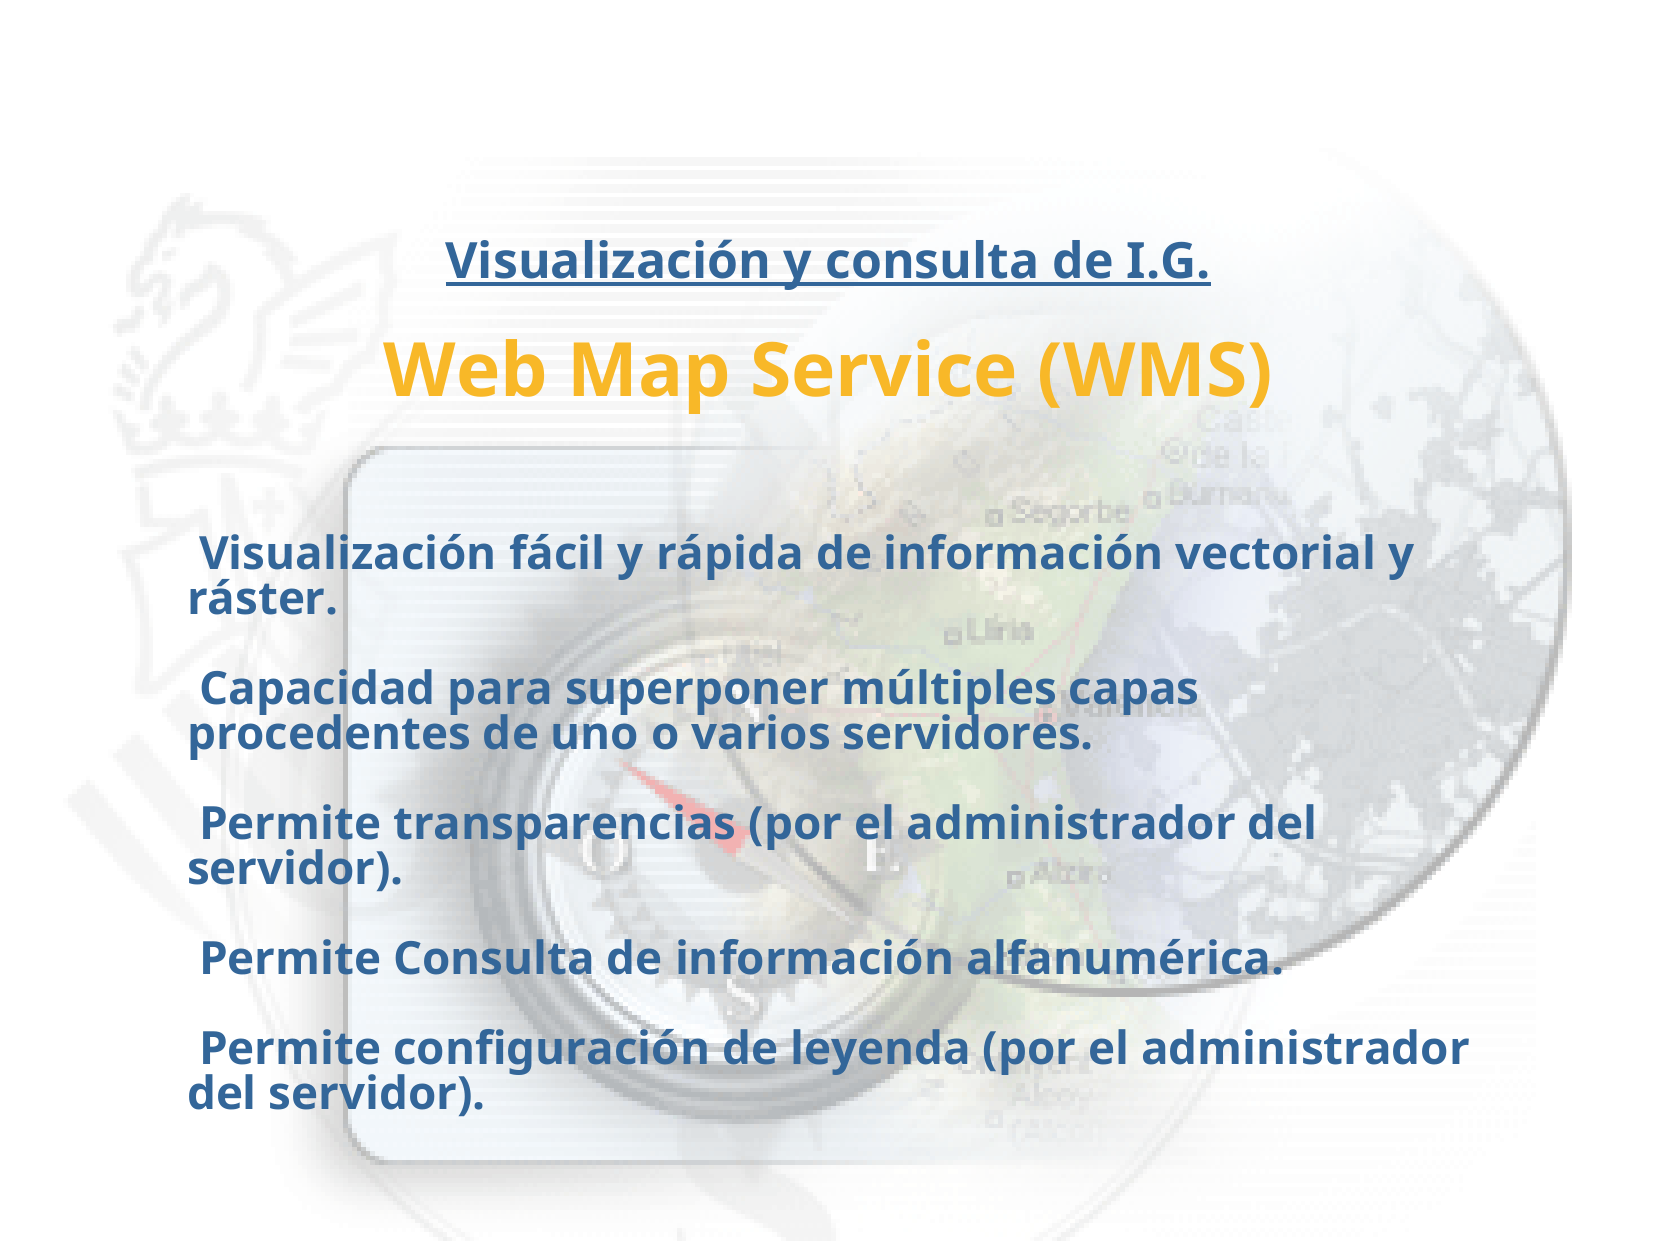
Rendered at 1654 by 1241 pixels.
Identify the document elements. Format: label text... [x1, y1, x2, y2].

text_box Visualización y consulta de I.G. Web Map Service (WMS) Visualización fácil y rápida de información vectorial y ráster. Capacidad para superponer múltiples capas procedentes de uno o varios servidores. Permite transparencias (por el administrador del servidor). Permite Consulta de información alfanumérica. Permite configuración de leyenda (por el administrador del servidor). [172, 231, 1506, 1032]
